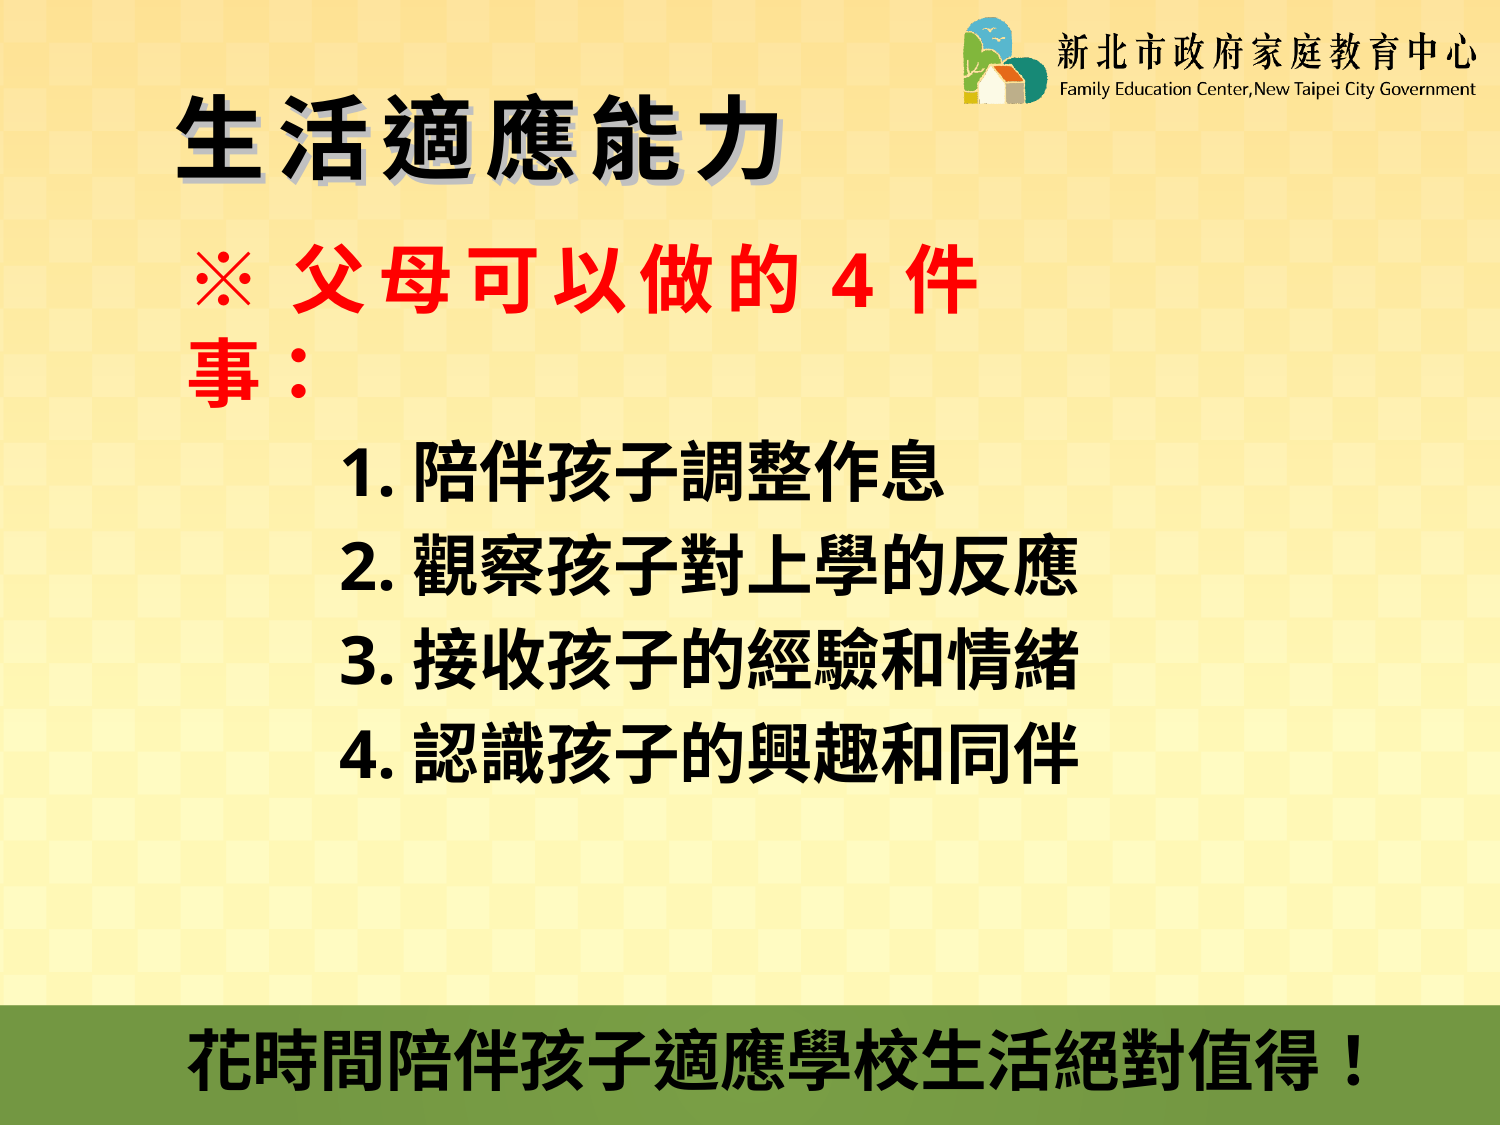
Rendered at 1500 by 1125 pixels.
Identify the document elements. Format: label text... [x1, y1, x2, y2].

text_box 生活適應能力 [158, 73, 820, 200]
text_box ※父母可以做的4件事： [171, 222, 994, 331]
text_box 花時間陪伴孩子適應學校生活絕對值得！ [171, 1011, 1409, 1106]
text_box 1.陪伴孩子調整作息 2.觀察孩子對上學的反應 3.接收孩子的經驗和情緒 4.認識孩子的興趣和同伴 [325, 409, 1448, 799]
